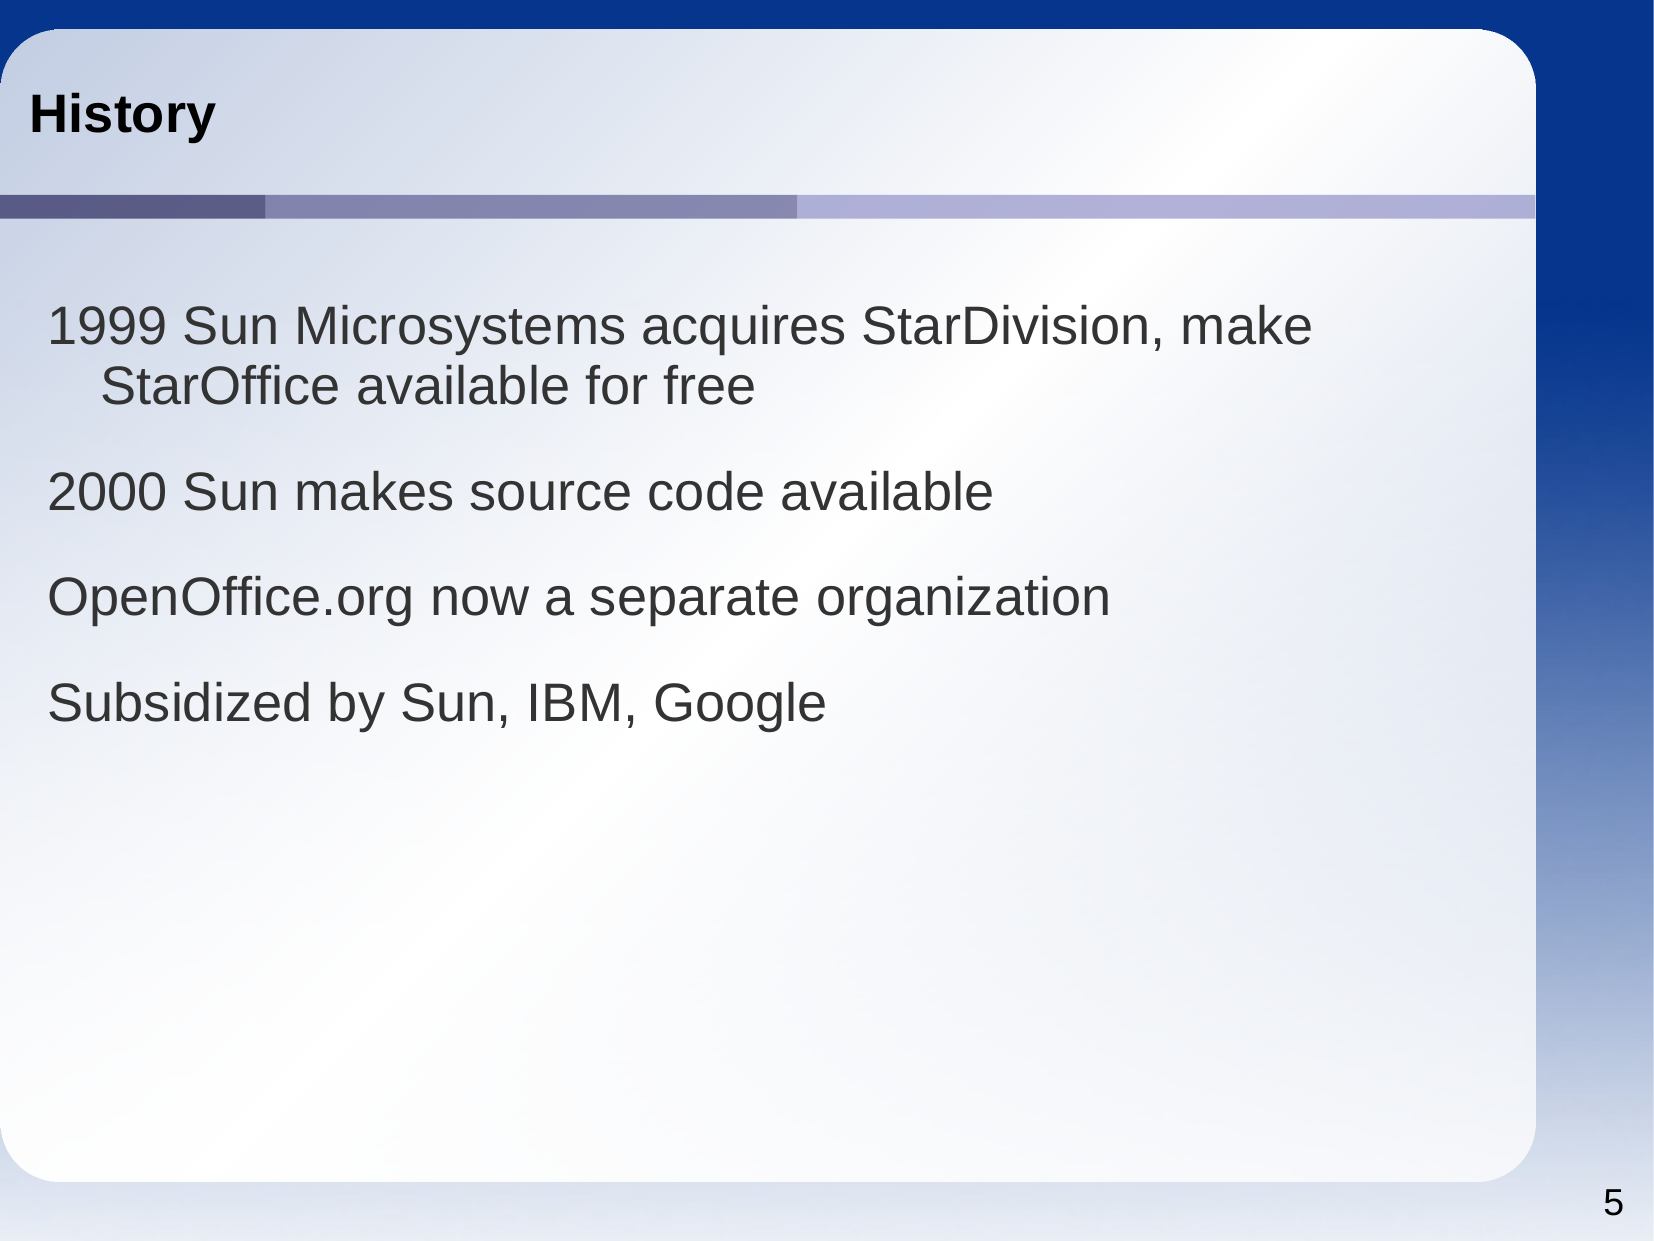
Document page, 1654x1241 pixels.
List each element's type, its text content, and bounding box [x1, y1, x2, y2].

title History [29, 49, 1506, 178]
list 1999 Sun Microsystems acquires StarDivision, make StarOffice available for free 2000 Sun makes source code available OpenOffice.org now a separate organization Subsidized by Sun, IBM, Google [29, 295, 1506, 1152]
picture [0, 0, 1654, 1241]
